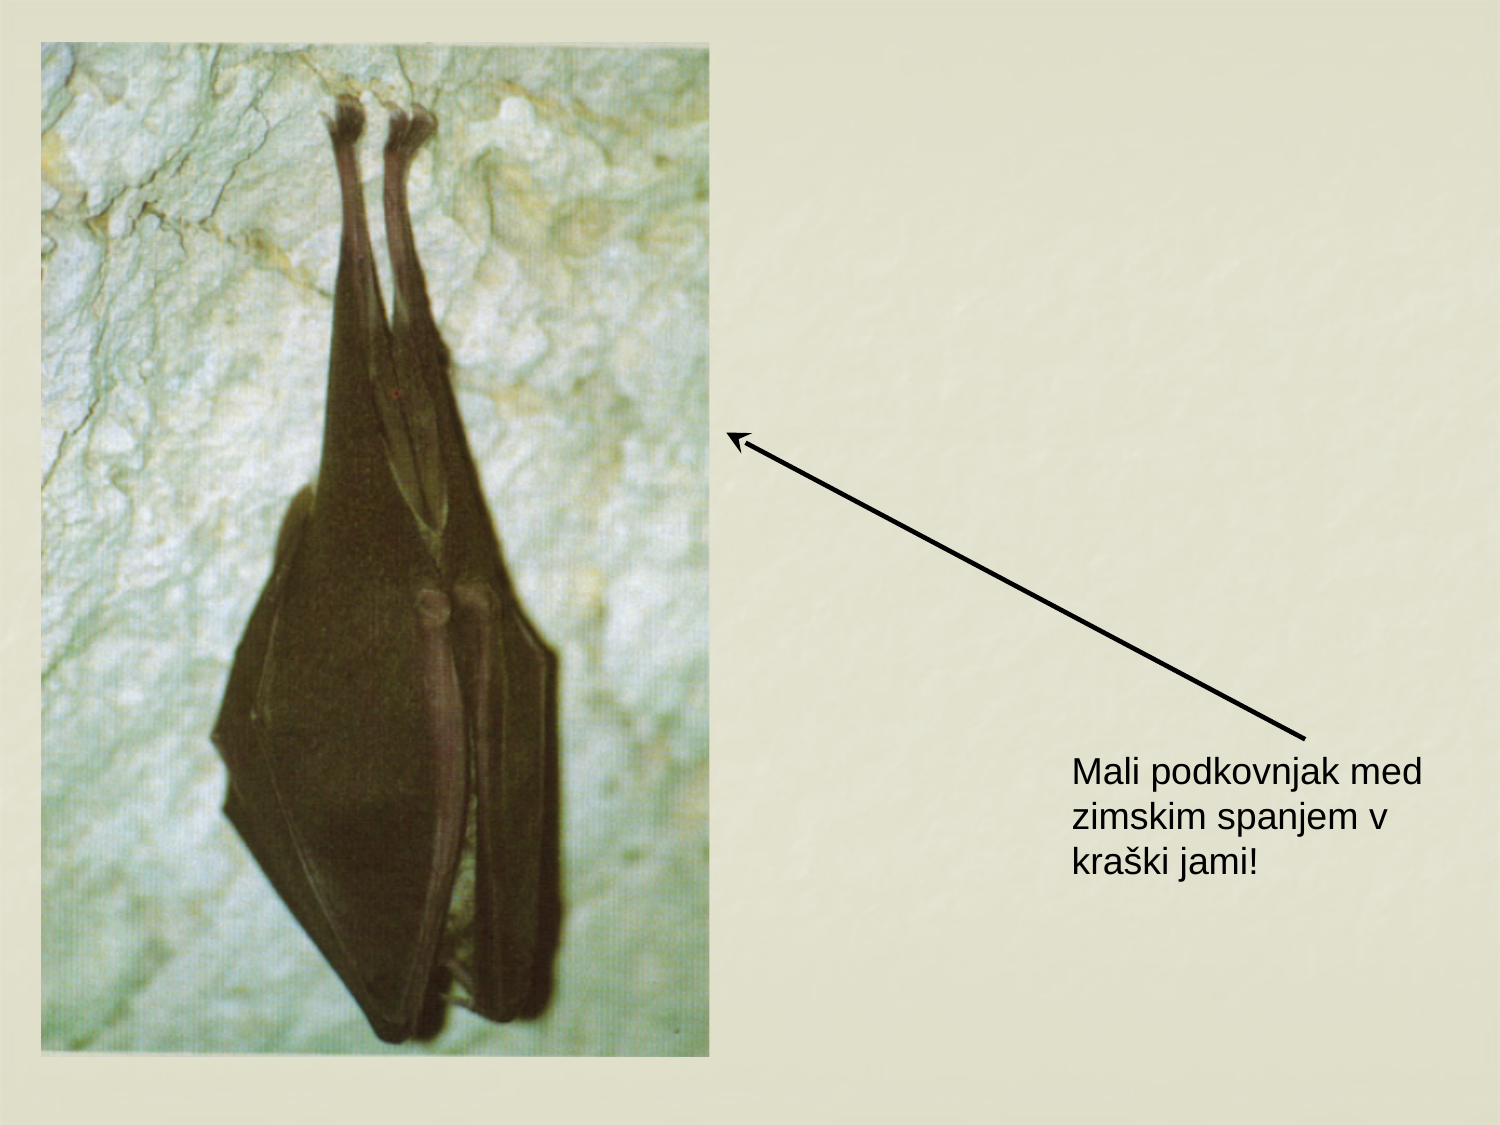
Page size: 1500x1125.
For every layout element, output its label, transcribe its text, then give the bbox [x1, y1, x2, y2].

text_box Mali podkovnjak med zimskim spanjem v kraški jami! [1056, 739, 1459, 890]
picture [0, 0, 1500, 1125]
